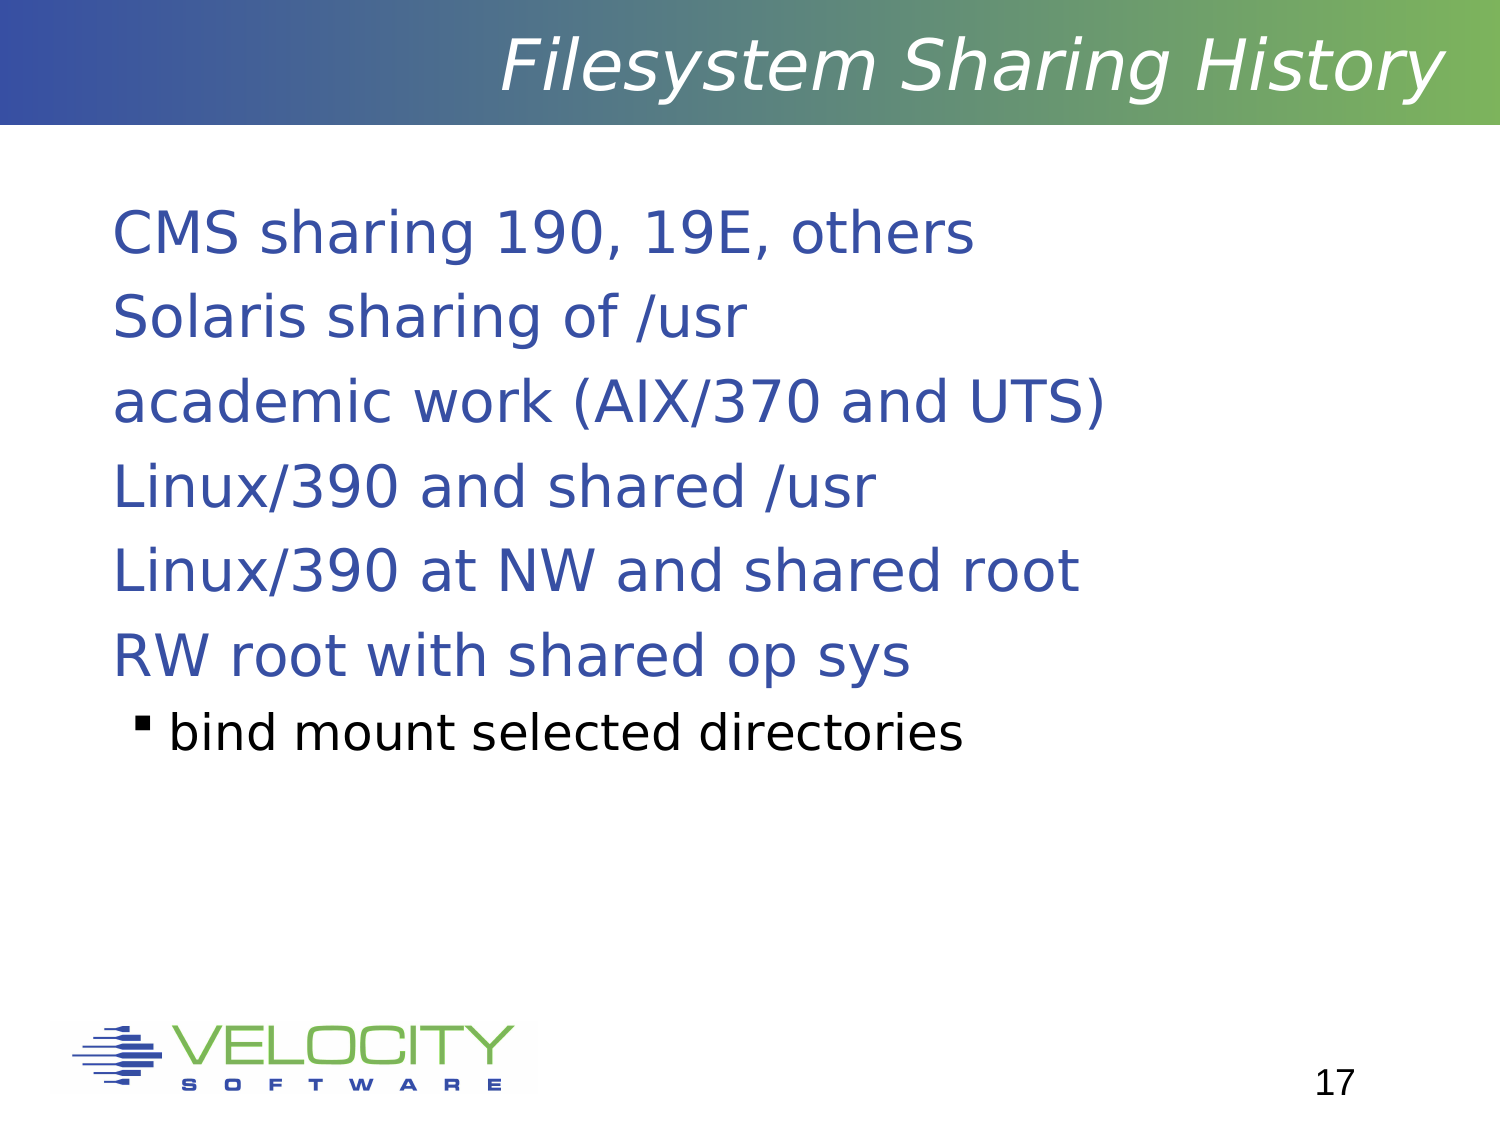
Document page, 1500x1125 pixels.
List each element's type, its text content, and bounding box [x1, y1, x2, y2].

picture [50, 1021, 538, 1094]
list CMS sharing 190, 19E, others Solaris sharing of /usr academic work (AIX/370 and UTS) Linux/390 and shared /usr Linux/390 at NW and shared root RW root with shared op sys bind mount selected directories [70, 187, 1438, 1022]
title Filesystem Sharing History [62, 12, 1463, 113]
